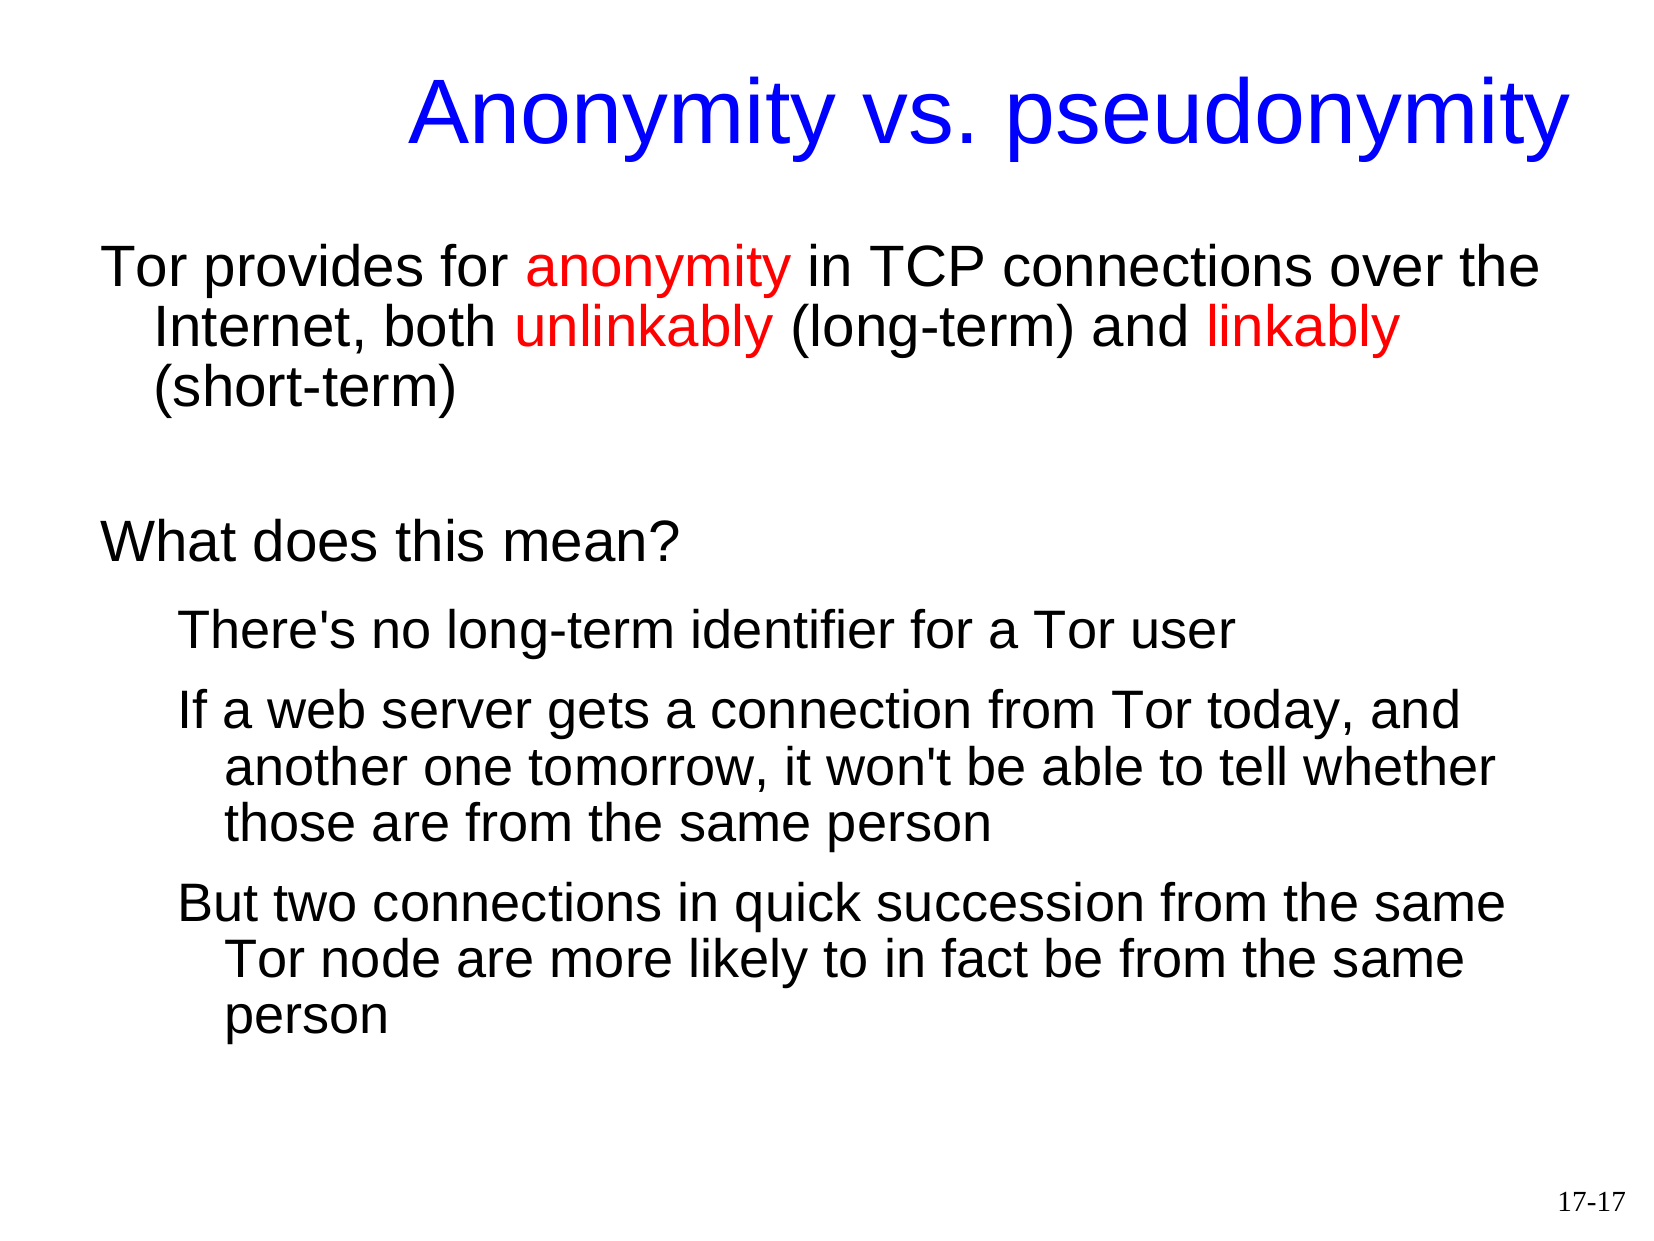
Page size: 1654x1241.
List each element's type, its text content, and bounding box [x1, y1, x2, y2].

title Anonymity vs. pseudonymity [84, 18, 1573, 211]
list Tor provides for anonymity in TCP connections over the Internet, both unlinkably (long-term) and linkably (short-term) What does this mean? There's no long-term identifier for a Tor user If a web server gets a connection from Tor today, and another one tomorrow, it won't be able to tell whether those are from the same person But two connections in quick succession from the same Tor node are more likely to in fact be from the same person [82, 237, 1571, 1156]
